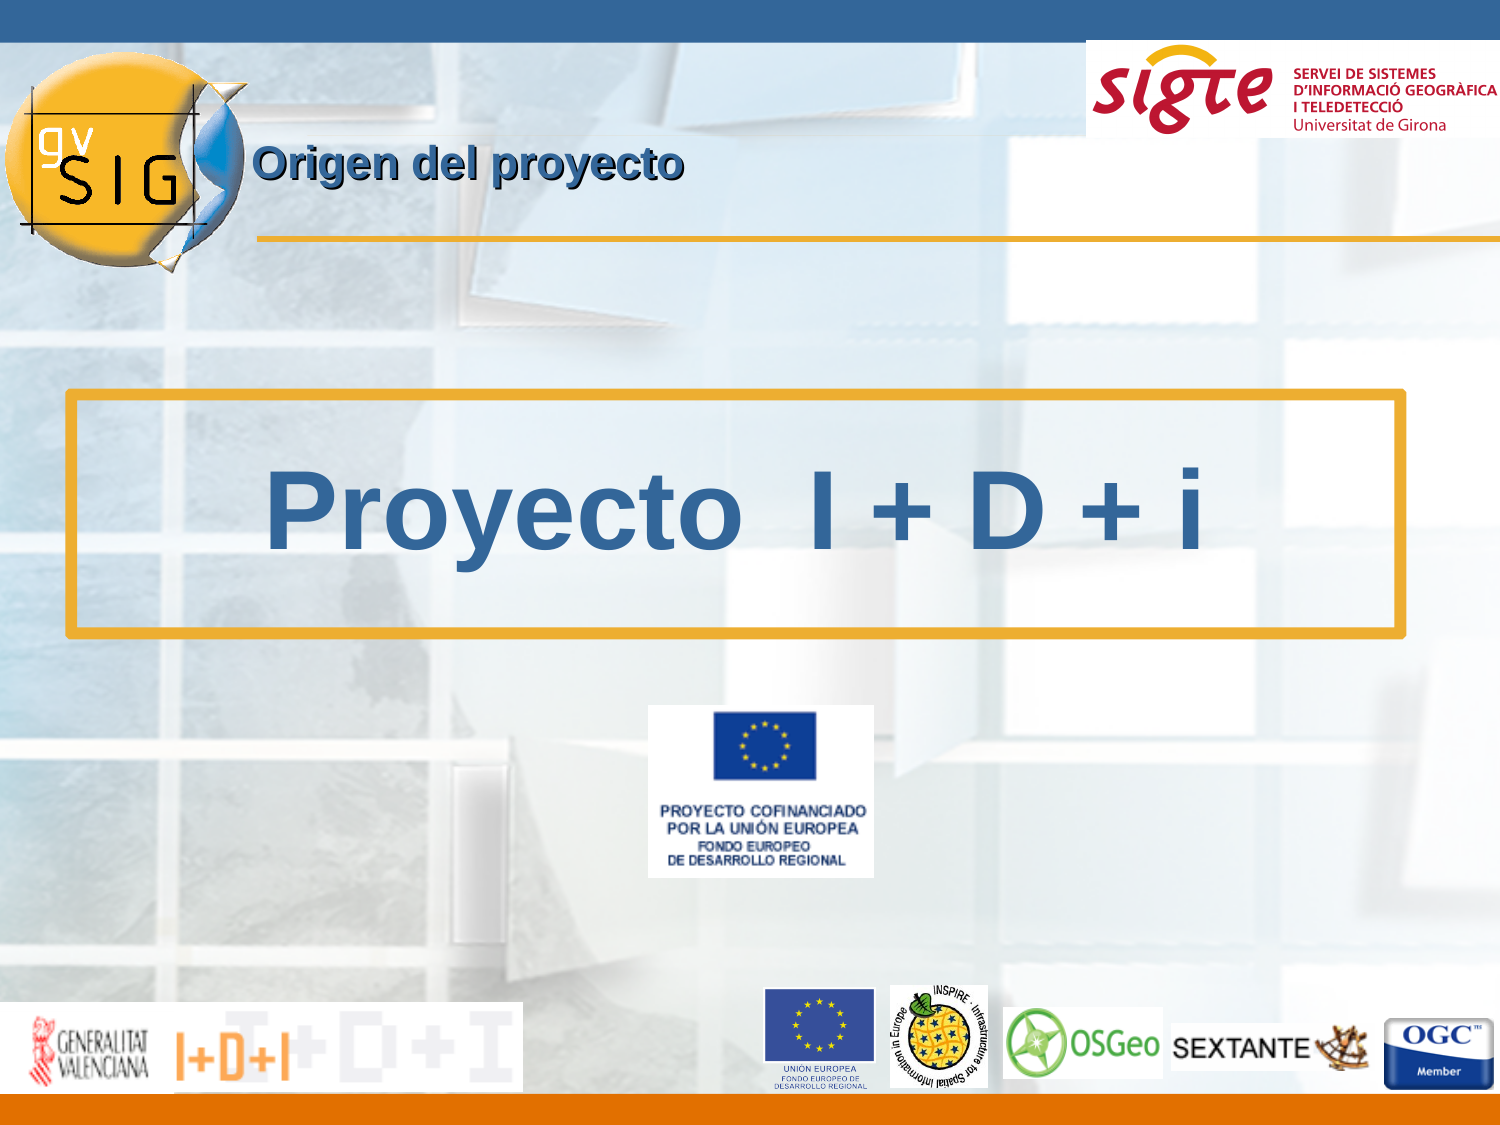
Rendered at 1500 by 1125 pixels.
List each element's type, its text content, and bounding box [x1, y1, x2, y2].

picture [648, 705, 874, 878]
picture [1086, 40, 1500, 131]
picture [763, 987, 876, 1089]
picture [890, 985, 988, 1088]
picture [0, 1002, 523, 1094]
picture [1171, 1023, 1375, 1071]
text_box Proyecto I + D + i [71, 394, 1401, 681]
picture [1003, 1007, 1163, 1079]
text_box Origen del proyecto [236, 131, 1500, 199]
picture [0, 49, 250, 276]
picture [1384, 1018, 1494, 1090]
